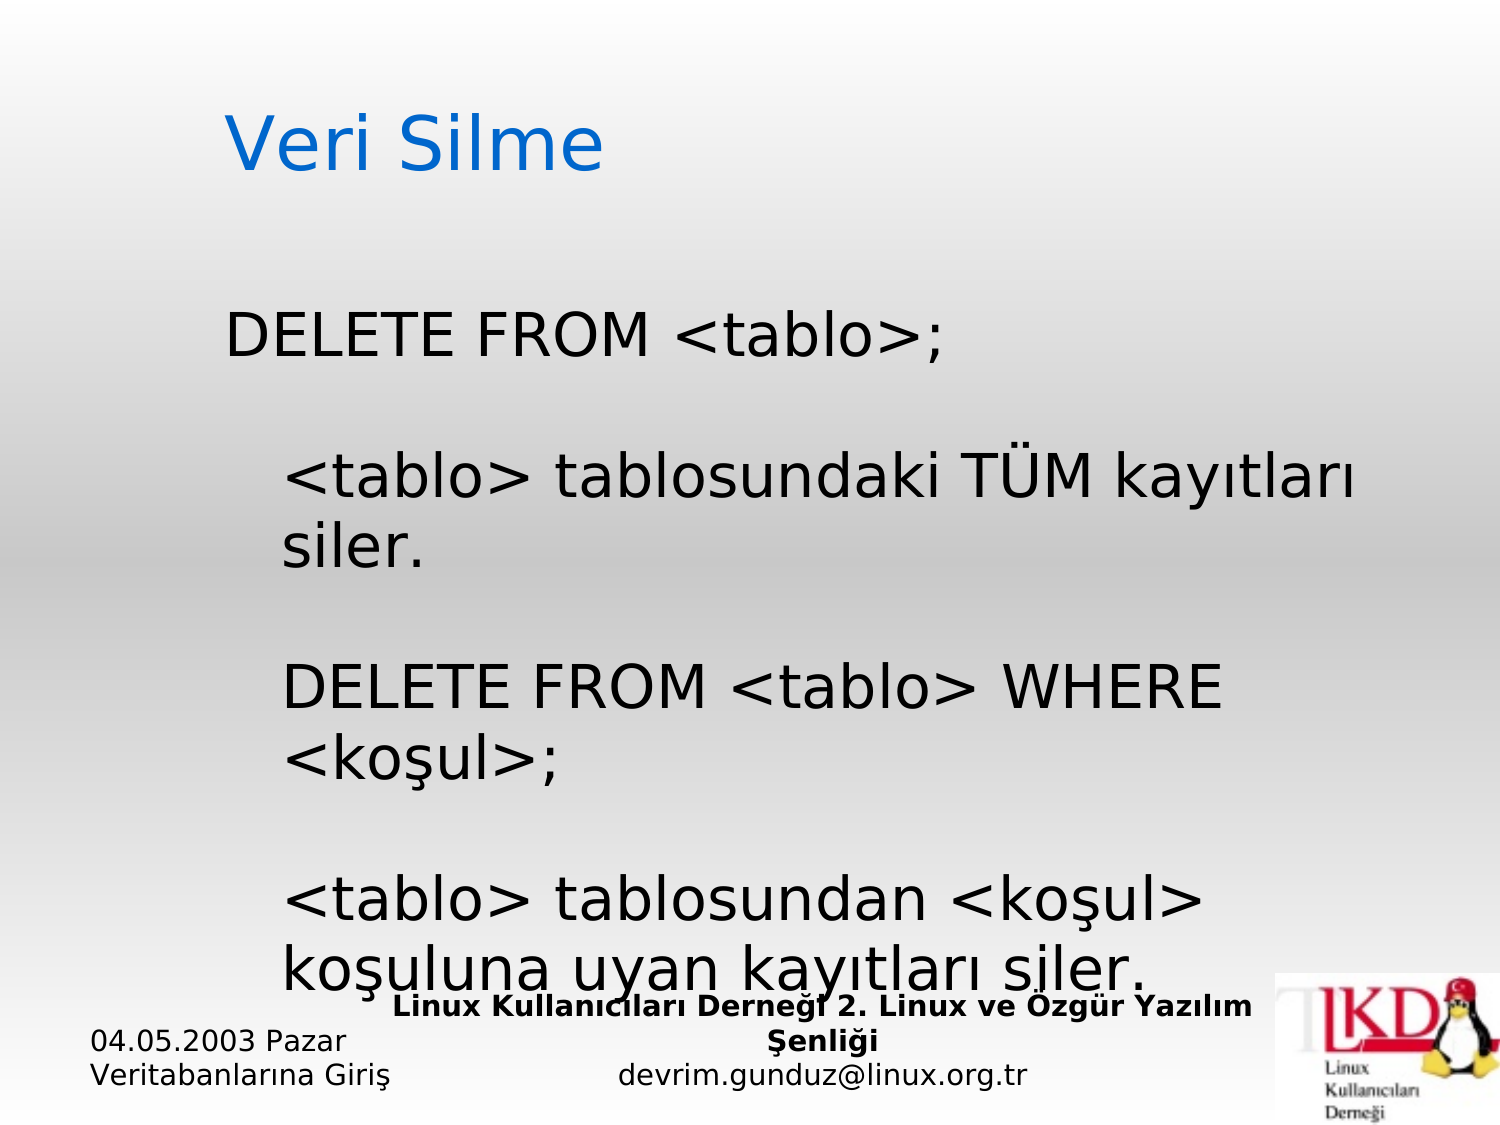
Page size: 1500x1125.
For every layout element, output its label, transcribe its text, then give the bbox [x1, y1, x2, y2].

list DELETE FROM <tablo>; <tablo> tablosundaki TÜM kayıtları siler. DELETE FROM <tablo> WHERE <koşul>; <tablo> tablosundan <koşul> koşuluna uyan kayıtları siler. [224, 299, 1425, 1005]
picture [1275, 973, 1500, 1125]
title Veri Silme [224, 49, 1425, 238]
